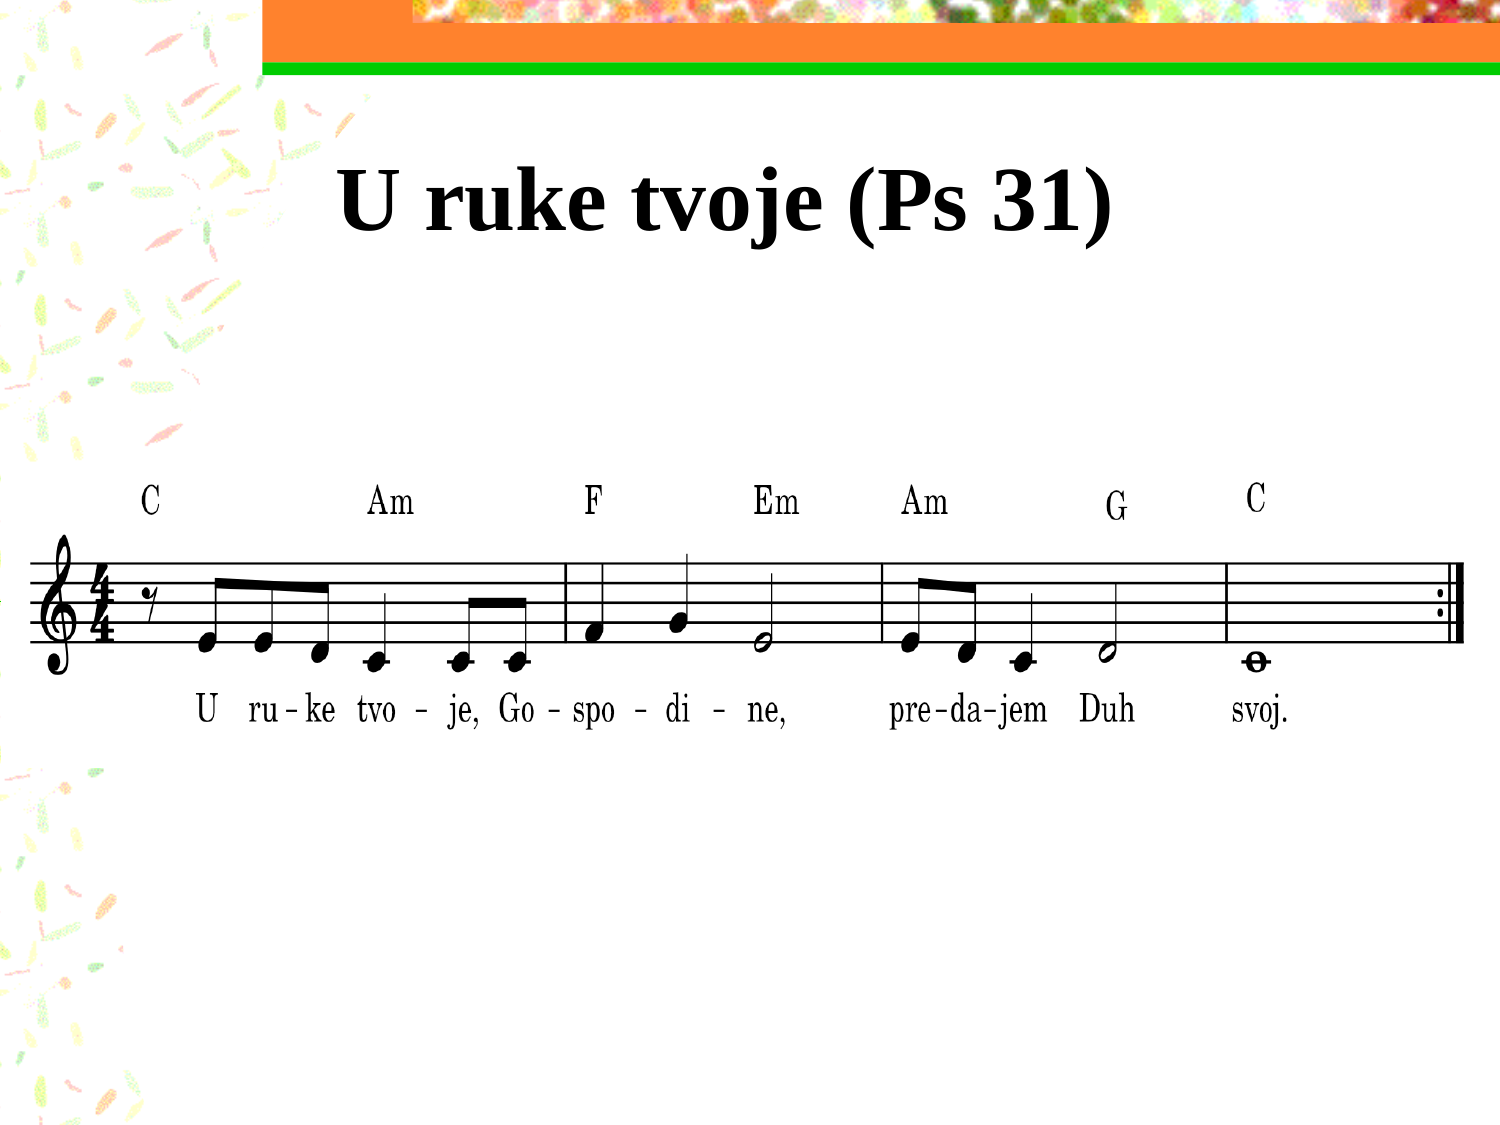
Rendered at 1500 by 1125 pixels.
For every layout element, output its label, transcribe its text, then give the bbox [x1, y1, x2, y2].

text_box U ruke tvoje (Ps 31) [87, 99, 1363, 288]
picture [412, 0, 1500, 23]
picture [0, 0, 1477, 1125]
